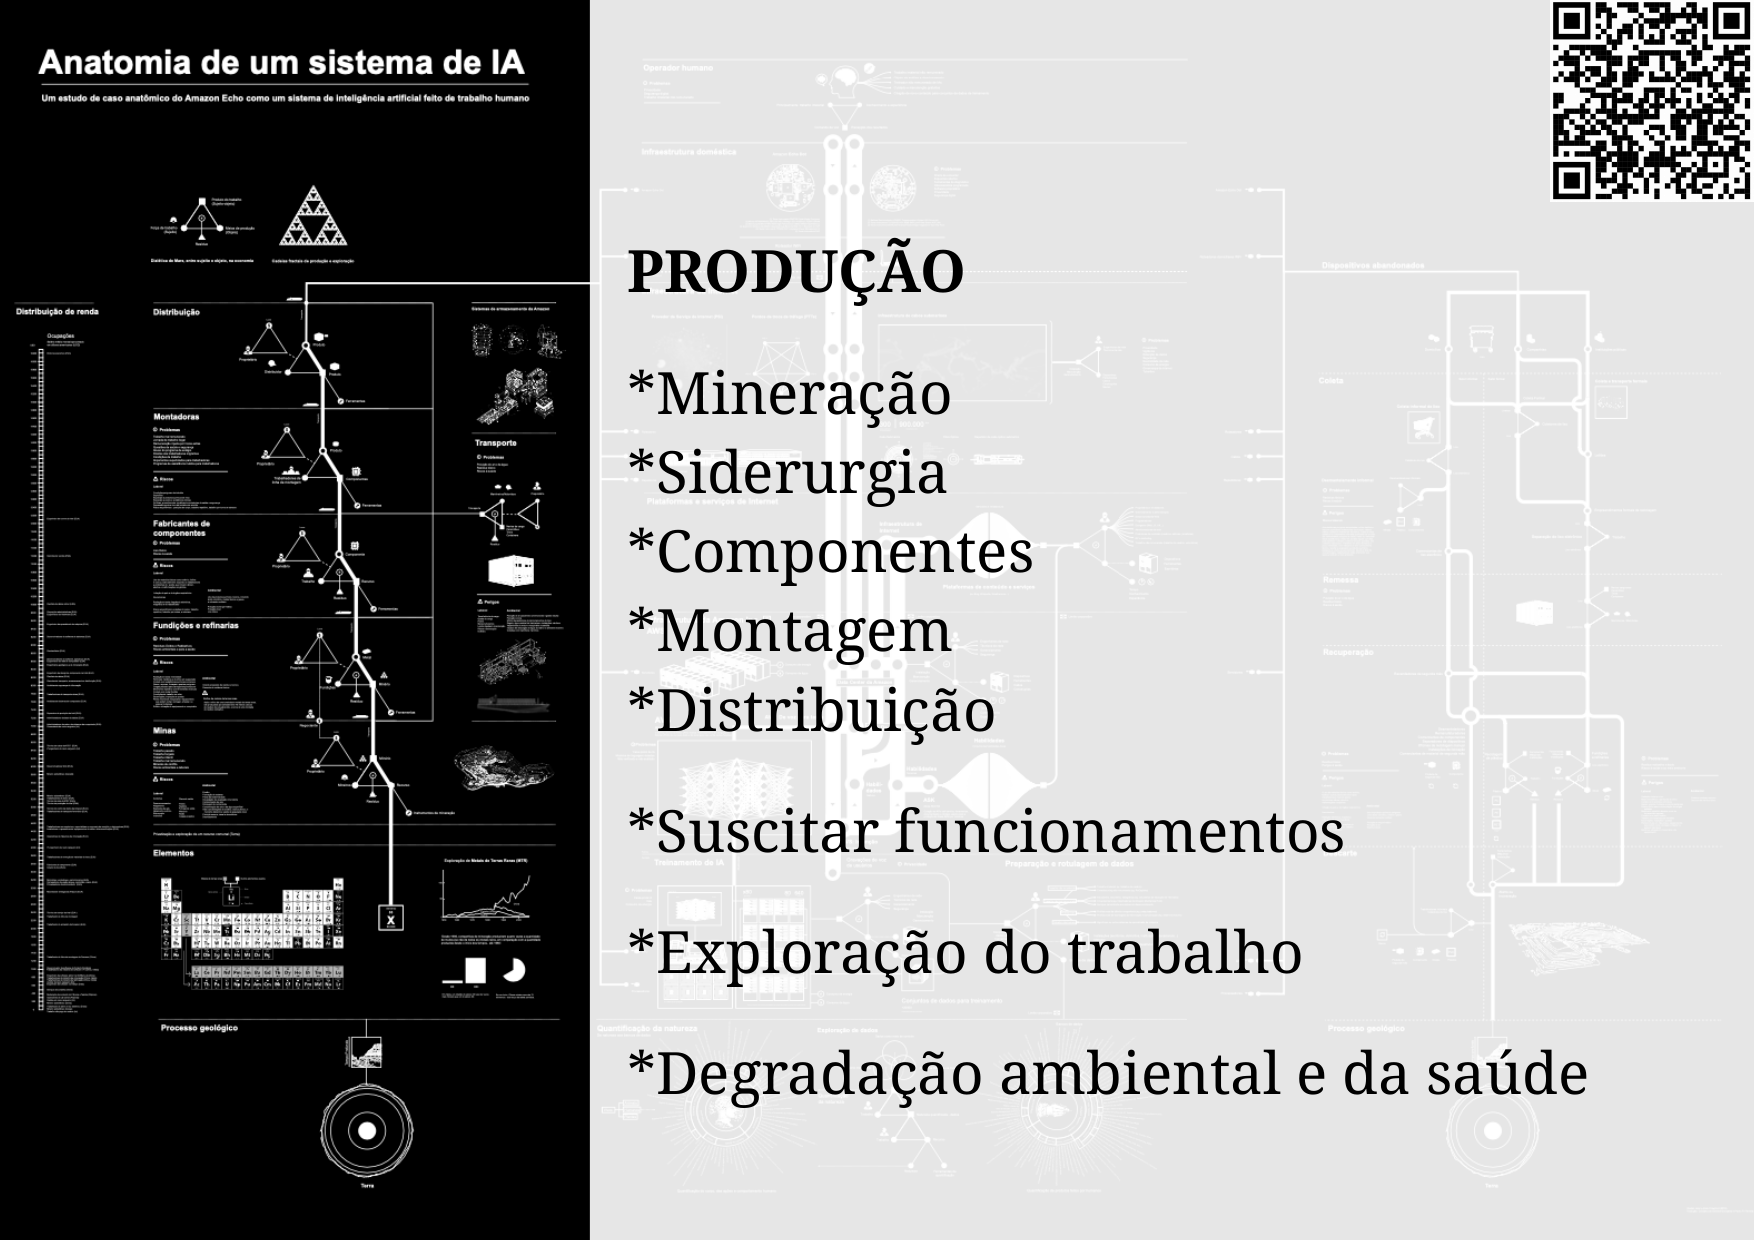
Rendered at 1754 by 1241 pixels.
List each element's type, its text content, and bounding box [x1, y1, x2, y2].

text_box PRODUÇÃO *Mineração *Siderurgia *Componentes *Montagem *Distribuição *Suscitar funcionamentos *Exploração do trabalho *Degradação ambiental e da saúde [612, 223, 1642, 1003]
picture [1550, 0, 1754, 202]
picture [0, 5, 589, 1216]
text_box [589, 0, 1754, 1241]
